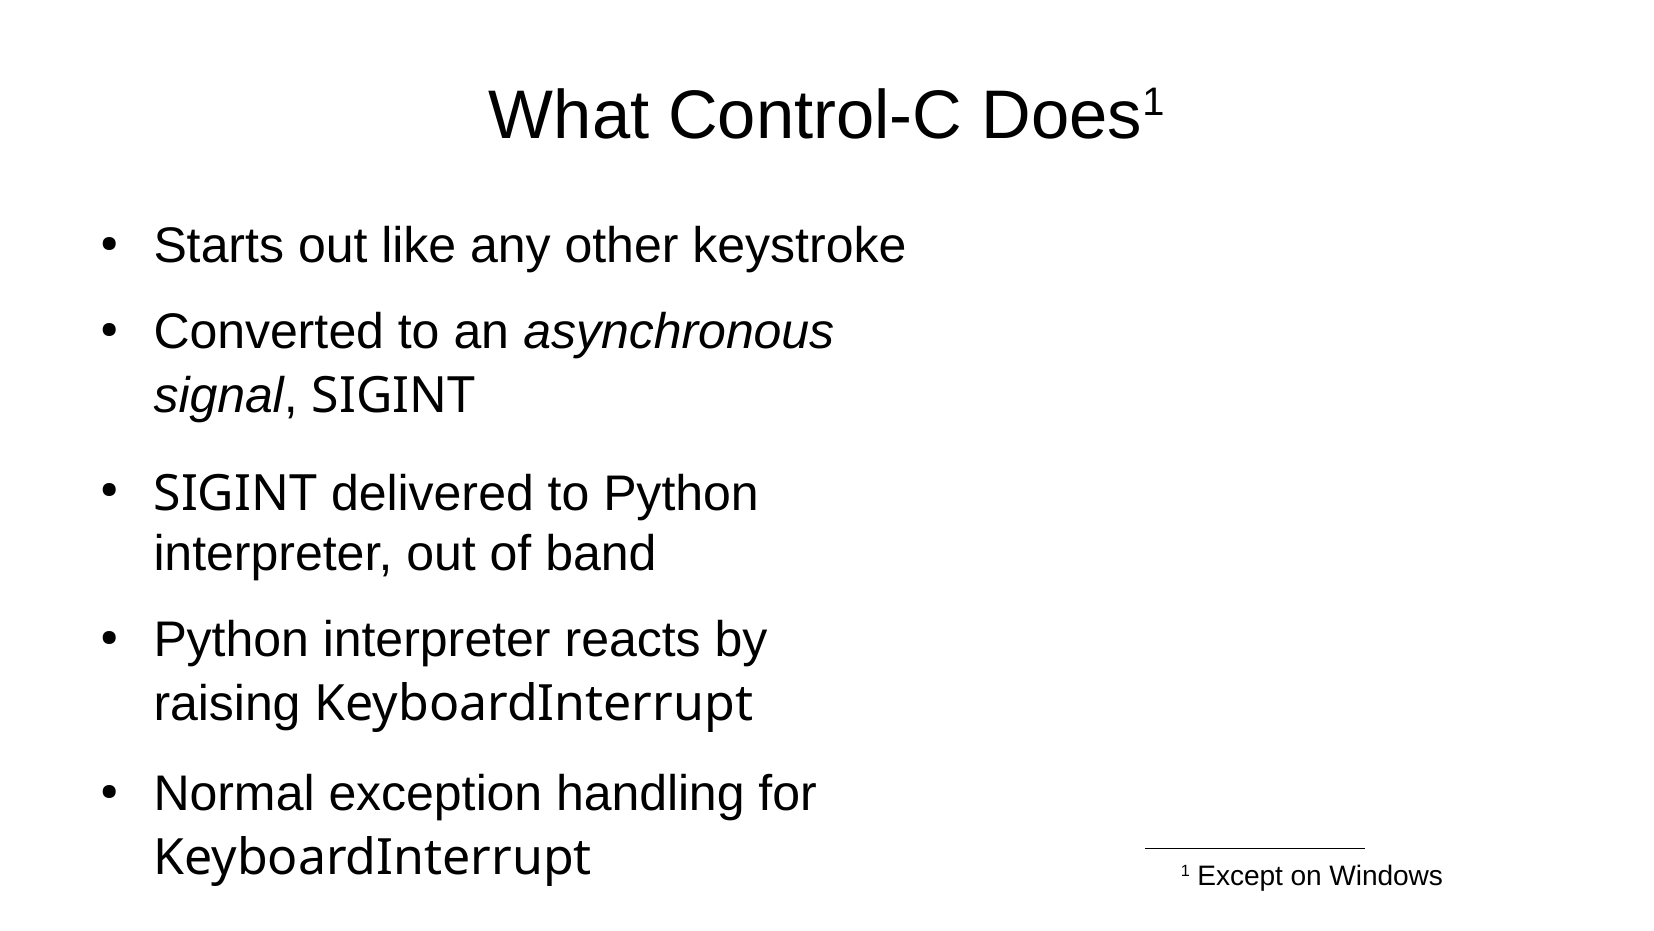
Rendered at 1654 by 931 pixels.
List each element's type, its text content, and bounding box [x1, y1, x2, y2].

text_box 1 Except on Windows [1166, 845, 1654, 931]
list Starts out like any other keystroke Converted to an asynchronous signal, SIGINT SIGINT delivered to Python interpreter, out of band Python interpreter reacts by raising KeyboardInterrupt Normal exception handling for KeyboardInterrupt [82, 217, 916, 900]
title What Control-C Does1 [82, 37, 1571, 193]
